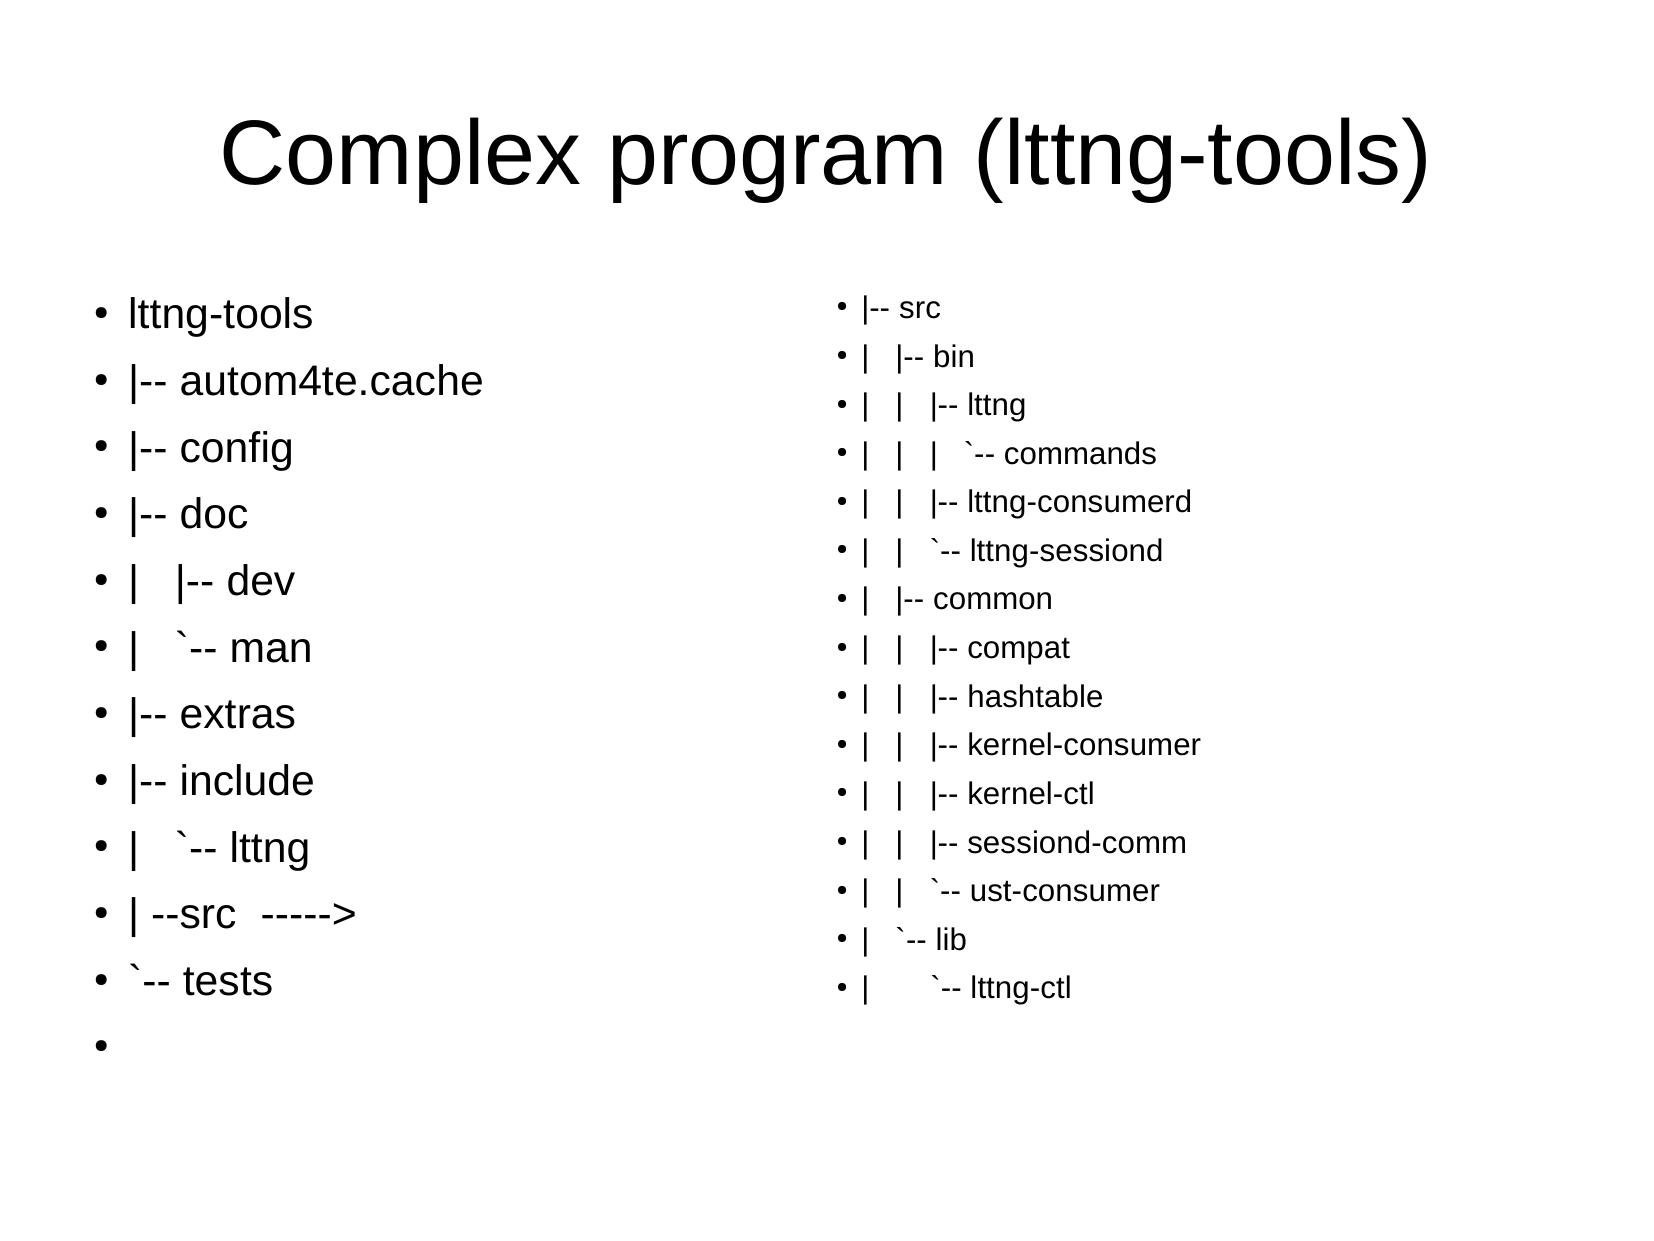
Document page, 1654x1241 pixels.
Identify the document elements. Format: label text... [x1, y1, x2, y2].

title Complex program (lttng-tools) [82, 49, 1571, 257]
list lttng-tools |-- autom4te.cache |-- config |-- doc | |-- dev | `-- man |-- extras |-- include | `-- lttng | --src -----> `-- tests [82, 290, 793, 1010]
list |-- src | |-- bin | | |-- lttng | | | `-- commands | | |-- lttng-consumerd | | `-- lttng-sessiond | |-- common | | |-- compat | | |-- hashtable | | |-- kernel-consumer | | |-- kernel-ctl | | |-- sessiond-comm | | `-- ust-consumer | `-- lib | `-- lttng-ctl [828, 290, 1539, 1010]
